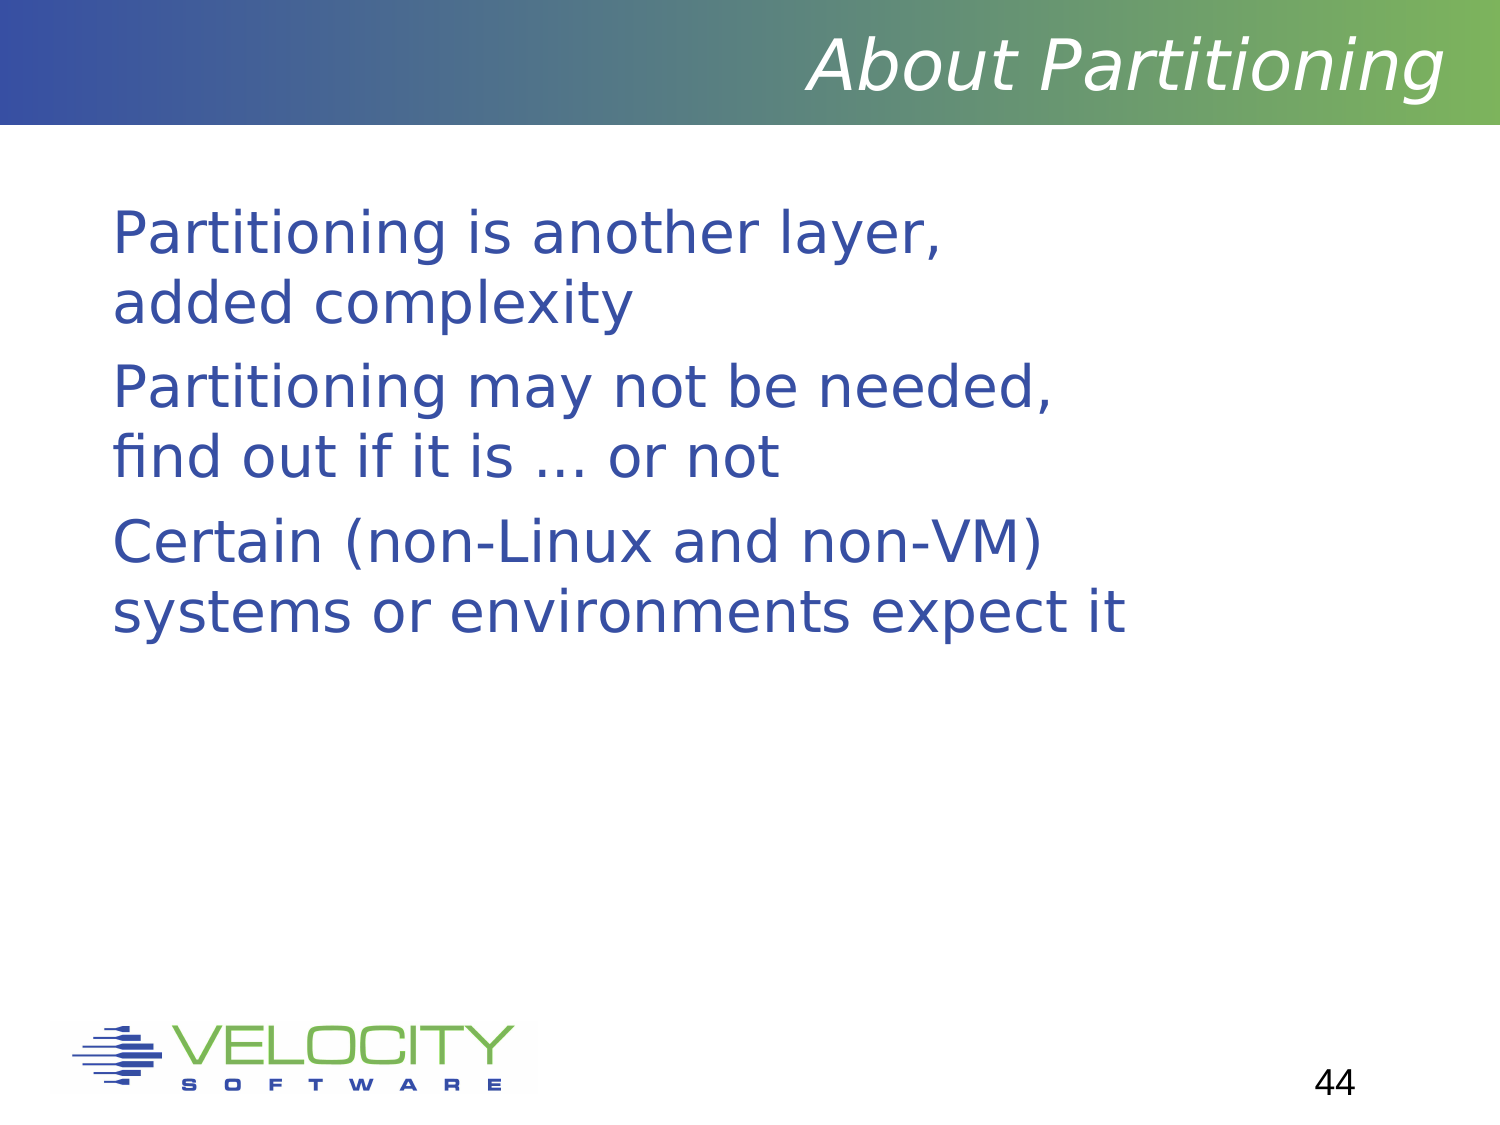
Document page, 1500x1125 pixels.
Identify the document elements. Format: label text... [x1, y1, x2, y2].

picture [50, 1021, 538, 1094]
title About Partitioning [62, 12, 1463, 113]
list Partitioning is another layer, added complexity Partitioning may not be needed, find out if it is ... or not Certain (non-Linux and non-VM) systems or environments expect it [70, 187, 1438, 988]
